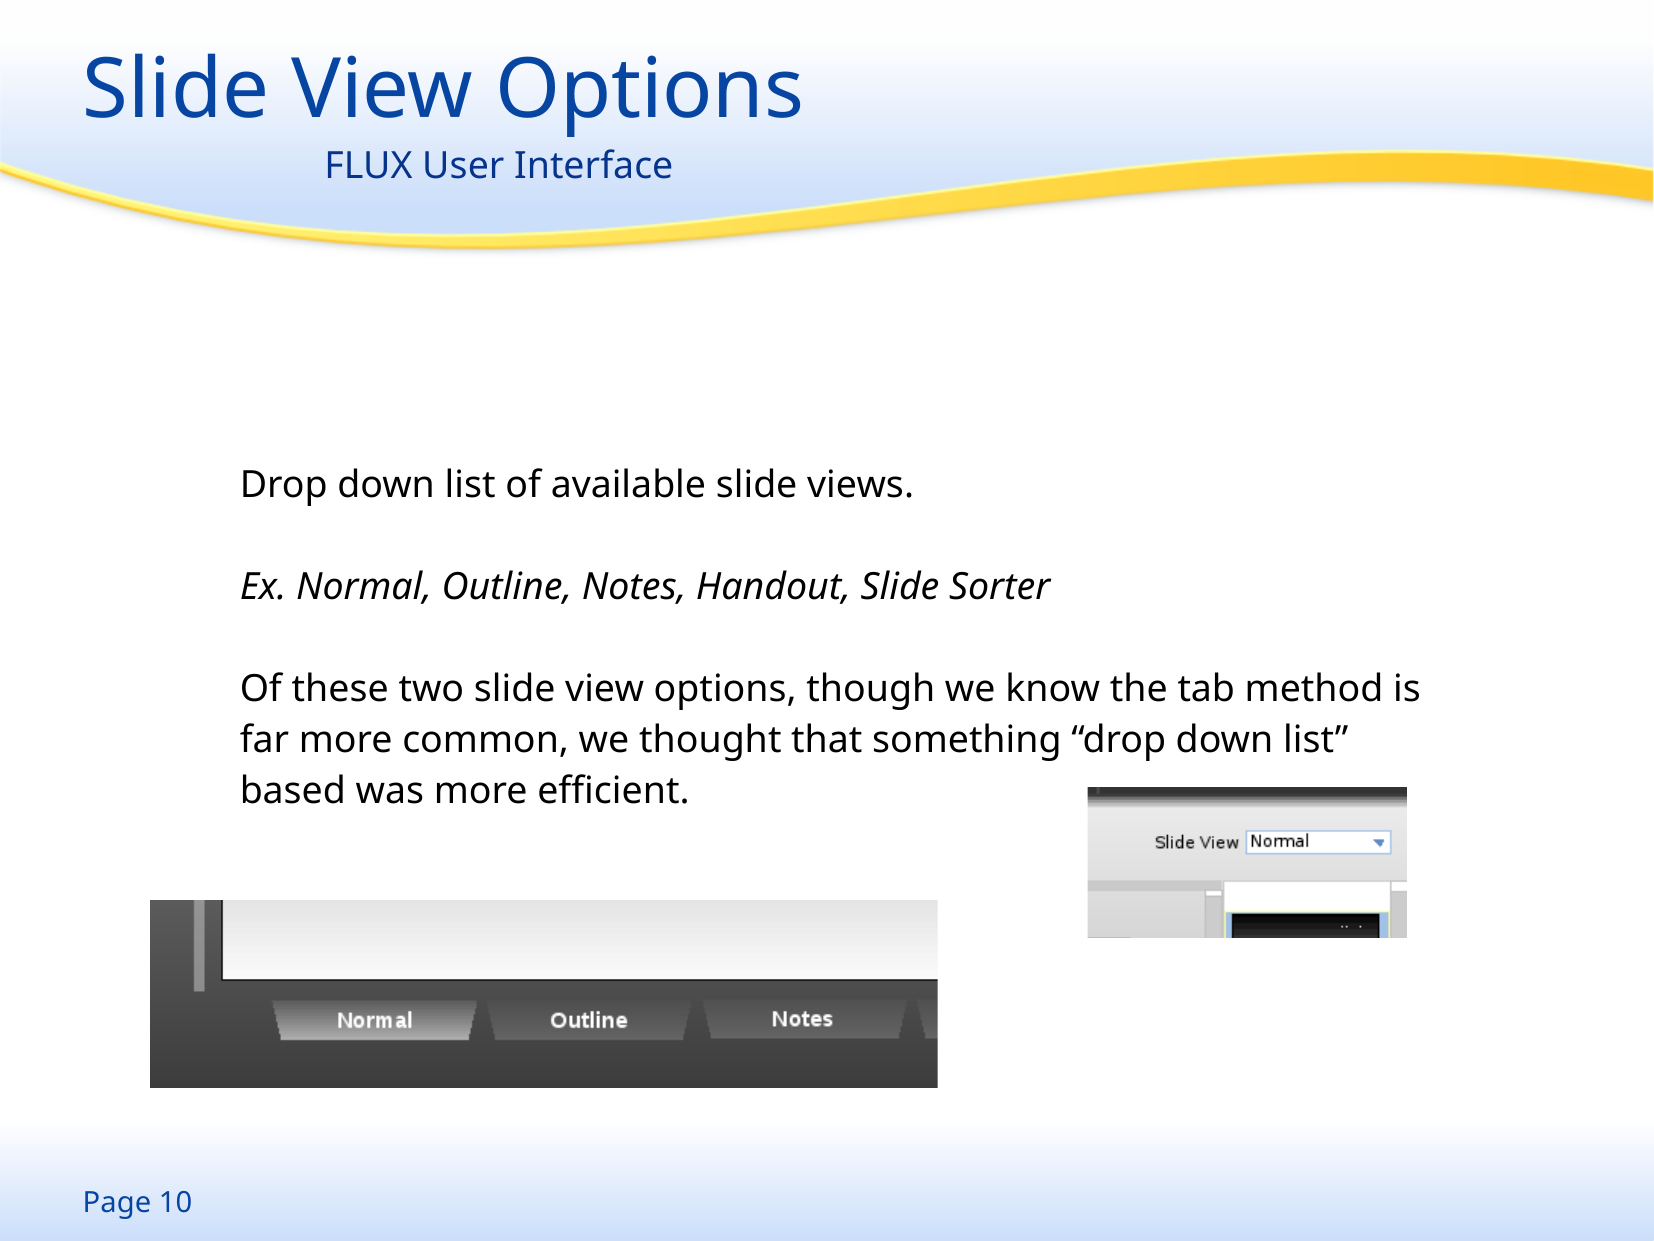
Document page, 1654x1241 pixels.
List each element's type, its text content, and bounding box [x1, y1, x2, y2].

text_box FLUX User Interface [82, 134, 916, 195]
picture [1087, 787, 1426, 938]
text_box Drop down list of available slide views. Ex. Normal, Outline, Notes, Handout, Slide Sorter Of these two slide view options, though we know the tab method is far more common, we thought that something “drop down list” based was more efficient. [225, 450, 1463, 781]
title Slide View Options [82, 23, 1565, 148]
picture [0, 0, 1654, 259]
picture [150, 900, 938, 1088]
